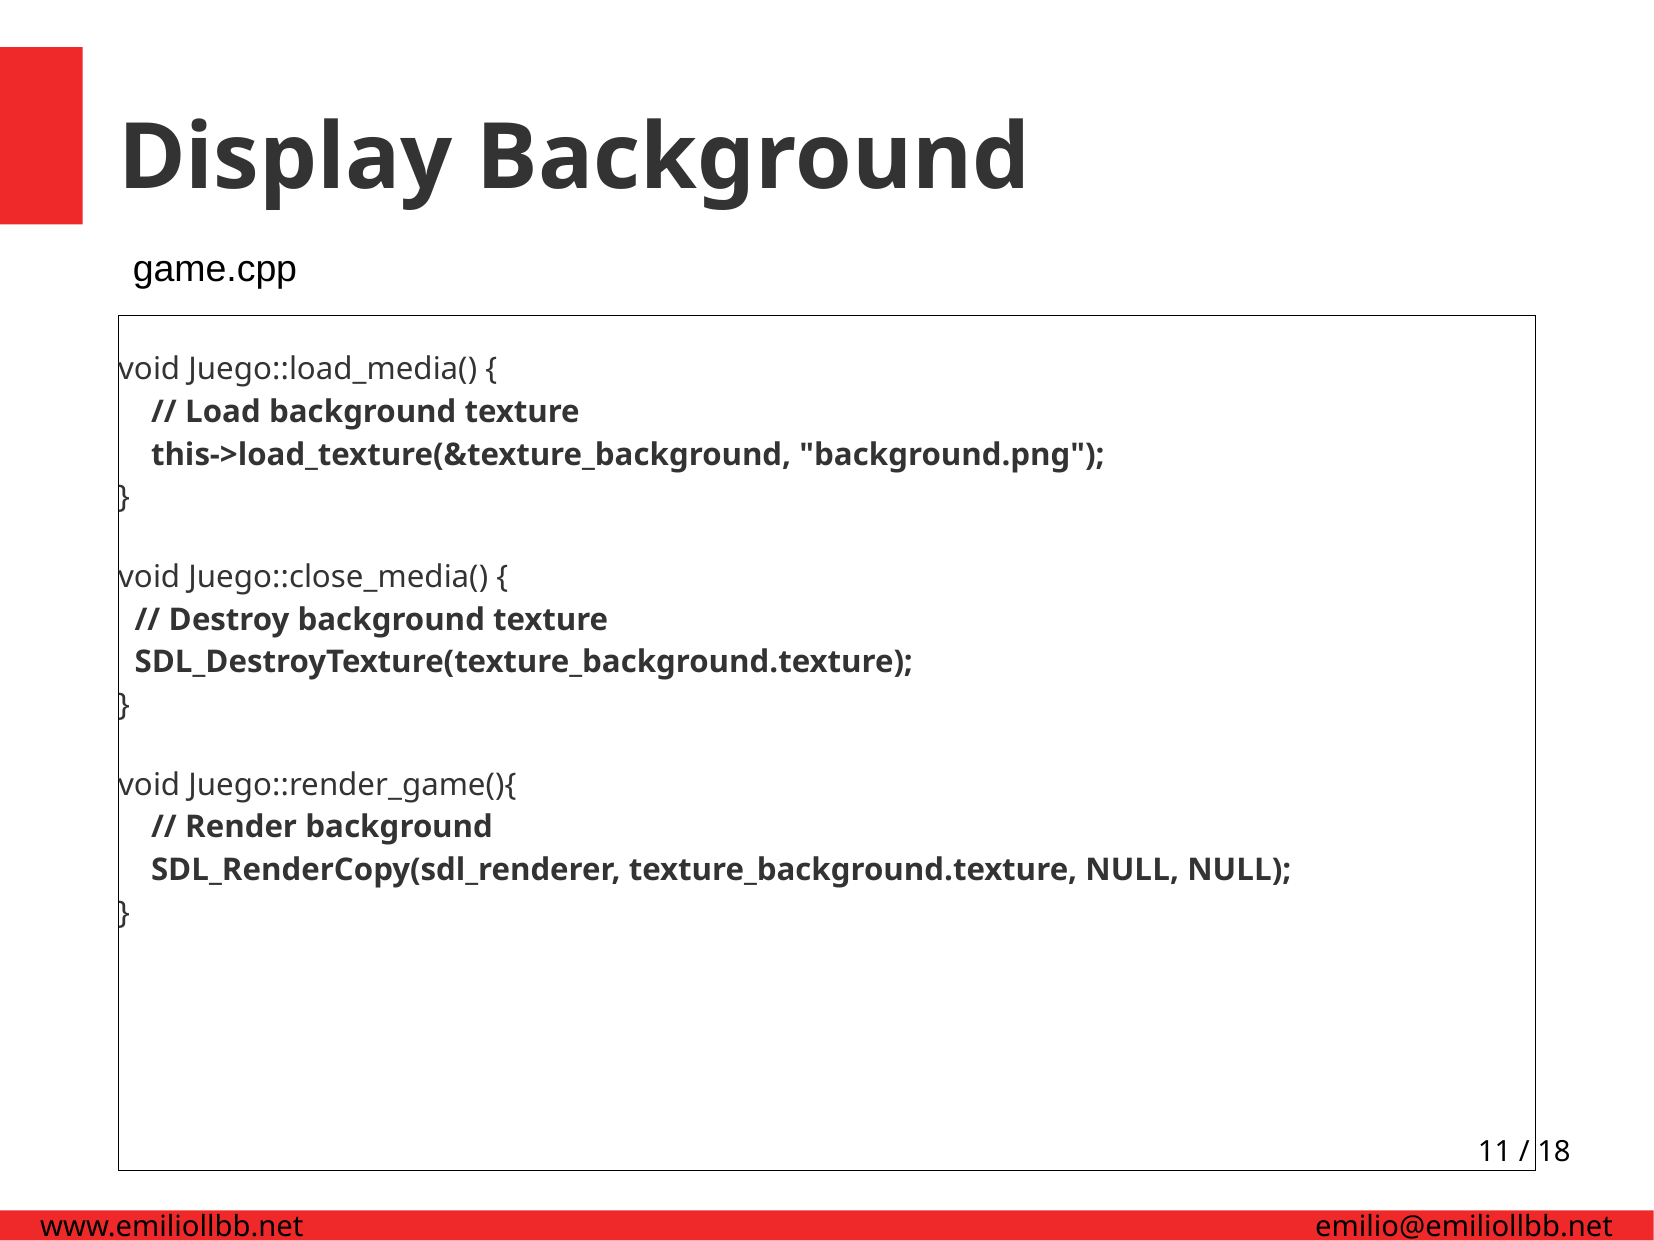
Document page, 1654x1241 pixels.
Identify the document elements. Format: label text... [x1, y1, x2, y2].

list void Juego::load_media() { // Load background texture this->load_texture(&texture_background, "background.png"); } void Juego::close_media() { // Destroy background texture SDL_DestroyTexture(texture_background.texture); } void Juego::render_game(){ // Render background SDL_RenderCopy(sdl_renderer, texture_background.texture, NULL, NULL); } [118, 315, 1536, 1171]
text_box game.cpp [118, 240, 571, 297]
title Display Background [118, 49, 1571, 257]
